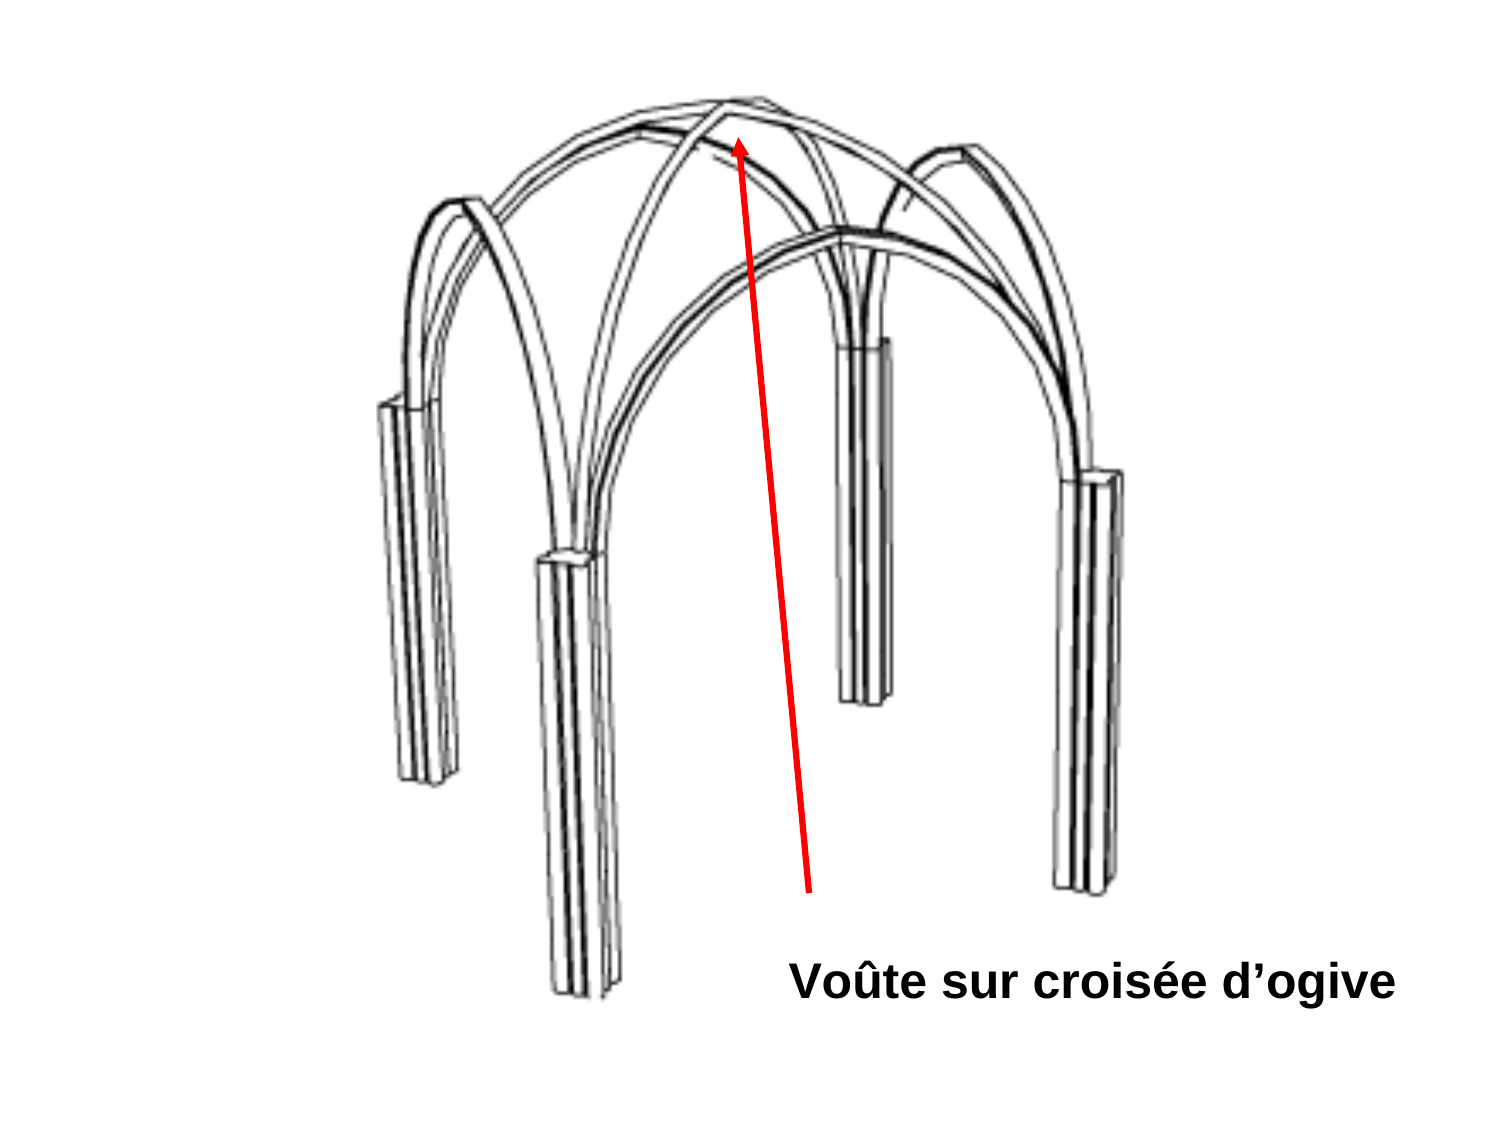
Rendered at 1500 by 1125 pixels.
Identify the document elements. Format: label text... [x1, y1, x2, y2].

text_box Voûte sur croisée d’ogive [773, 940, 1412, 1017]
picture [229, 0, 1271, 1125]
